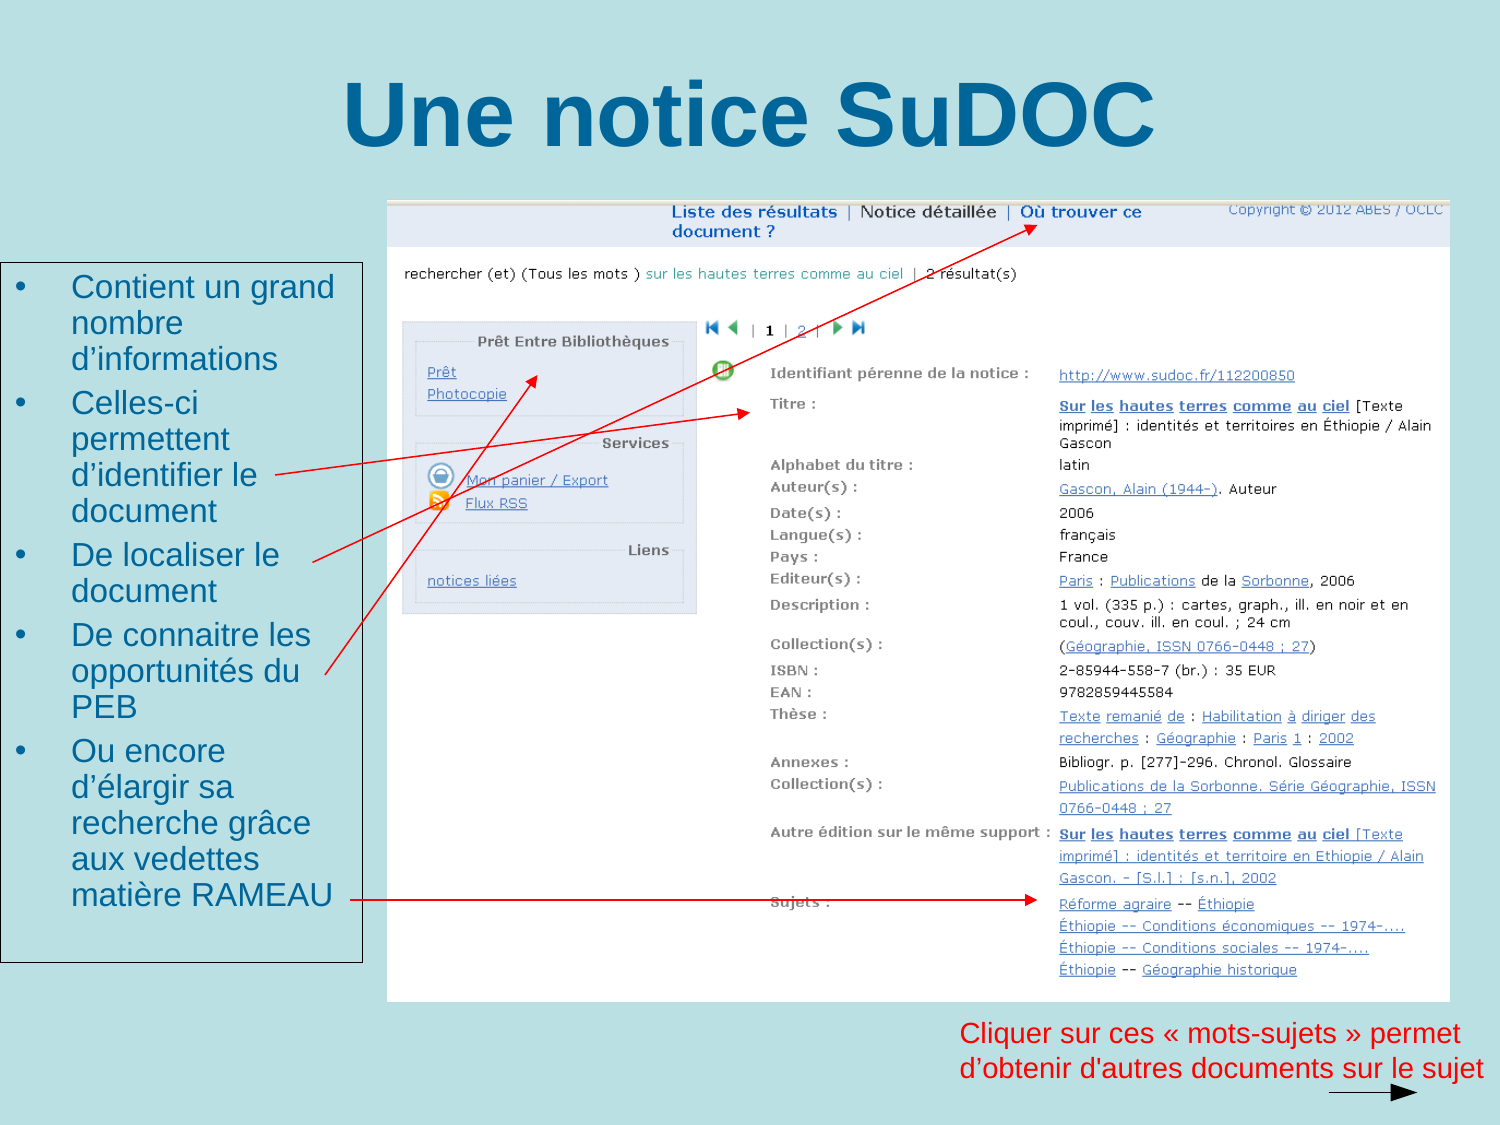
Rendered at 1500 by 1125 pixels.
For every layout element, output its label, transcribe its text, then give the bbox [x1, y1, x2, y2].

picture [455, 436, 580, 494]
title Une notice SuDOC [75, 45, 1426, 176]
list Contient un grand nombre d’informations Celles-ci permettent d’identifier le document De localiser le document De connaitre les opportunités du PEB Ou encore d’élargir sa recherche grâce aux vedettes matière RAMEAU [0, 262, 363, 963]
picture [387, 199, 1450, 1002]
text_box Cliquer sur ces « mots-sujets » permet d’obtenir d'autres documents sur le sujet [944, 1007, 1500, 1093]
picture [387, 449, 483, 526]
picture [387, 503, 445, 584]
